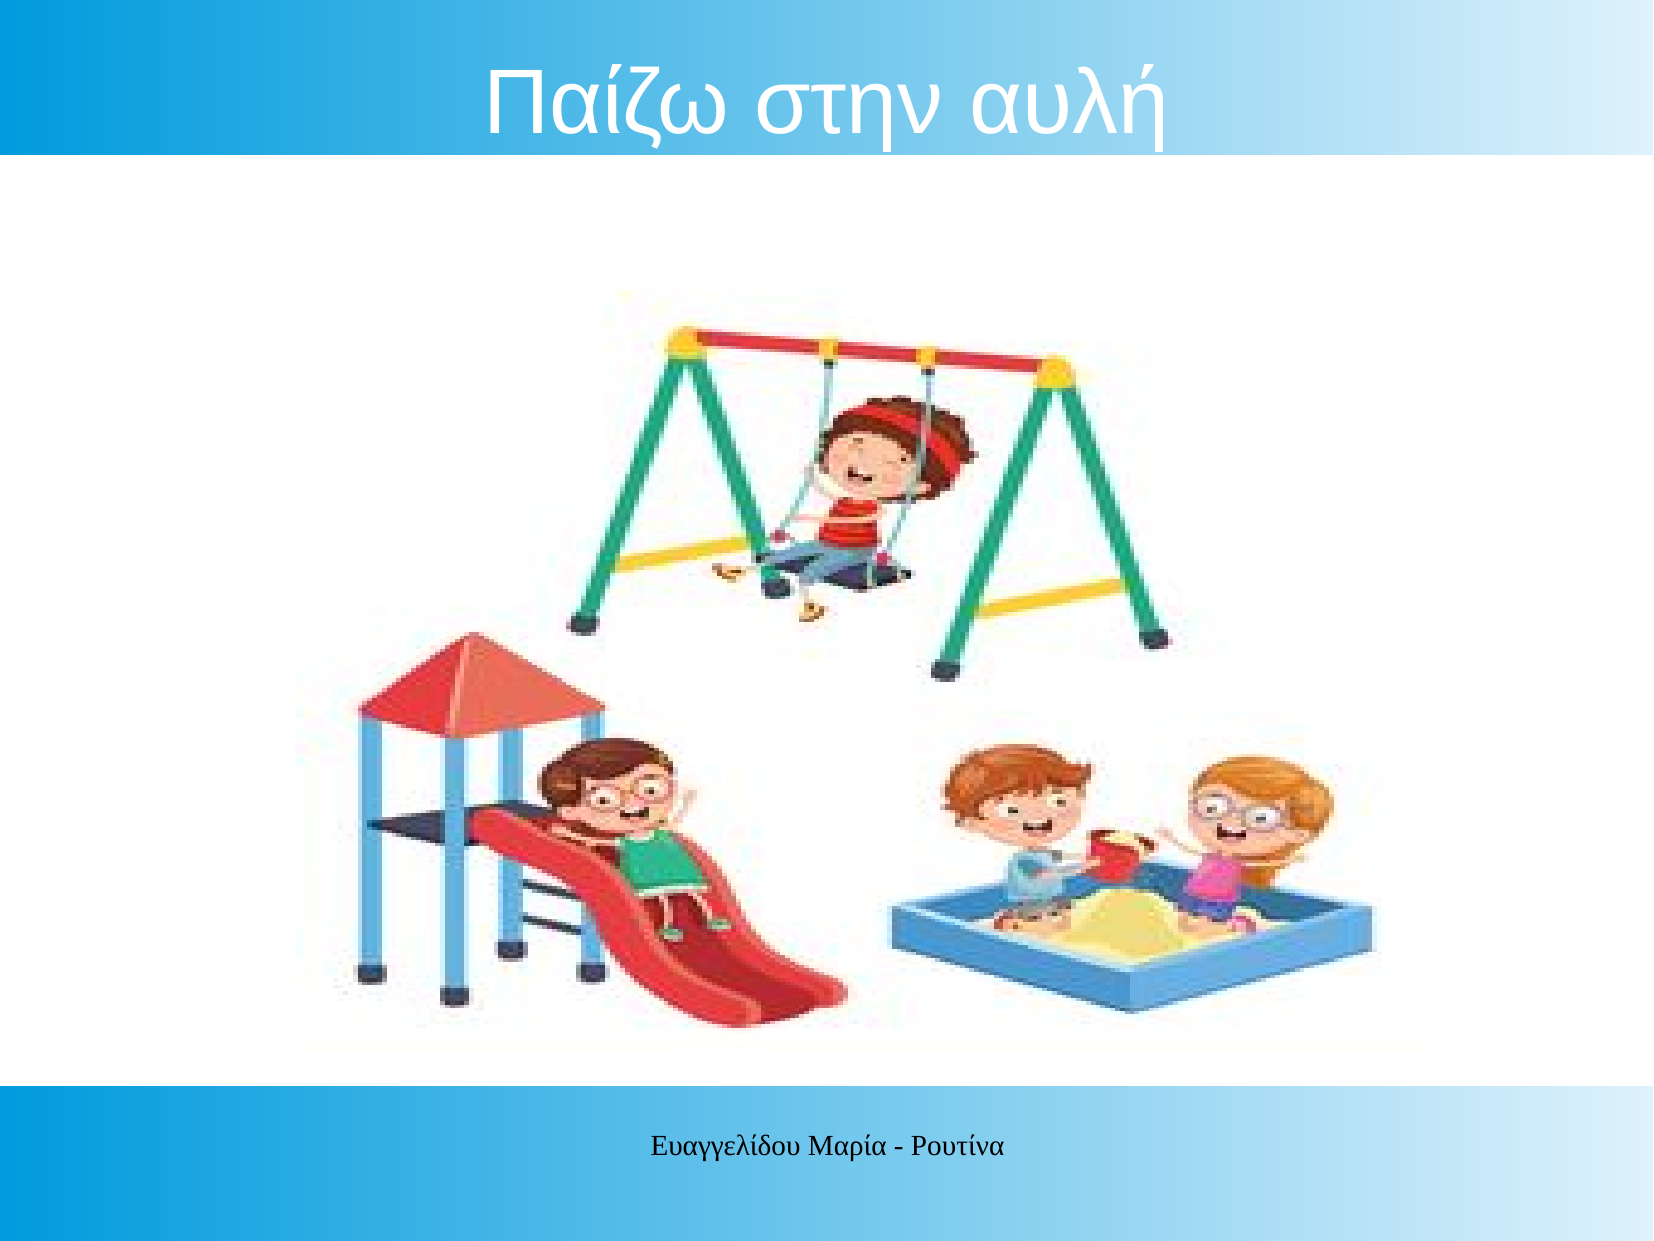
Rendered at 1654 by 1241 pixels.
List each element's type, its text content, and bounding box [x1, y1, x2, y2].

picture [295, 290, 1453, 1052]
title Παίζω στην αυλή [82, 49, 1571, 155]
